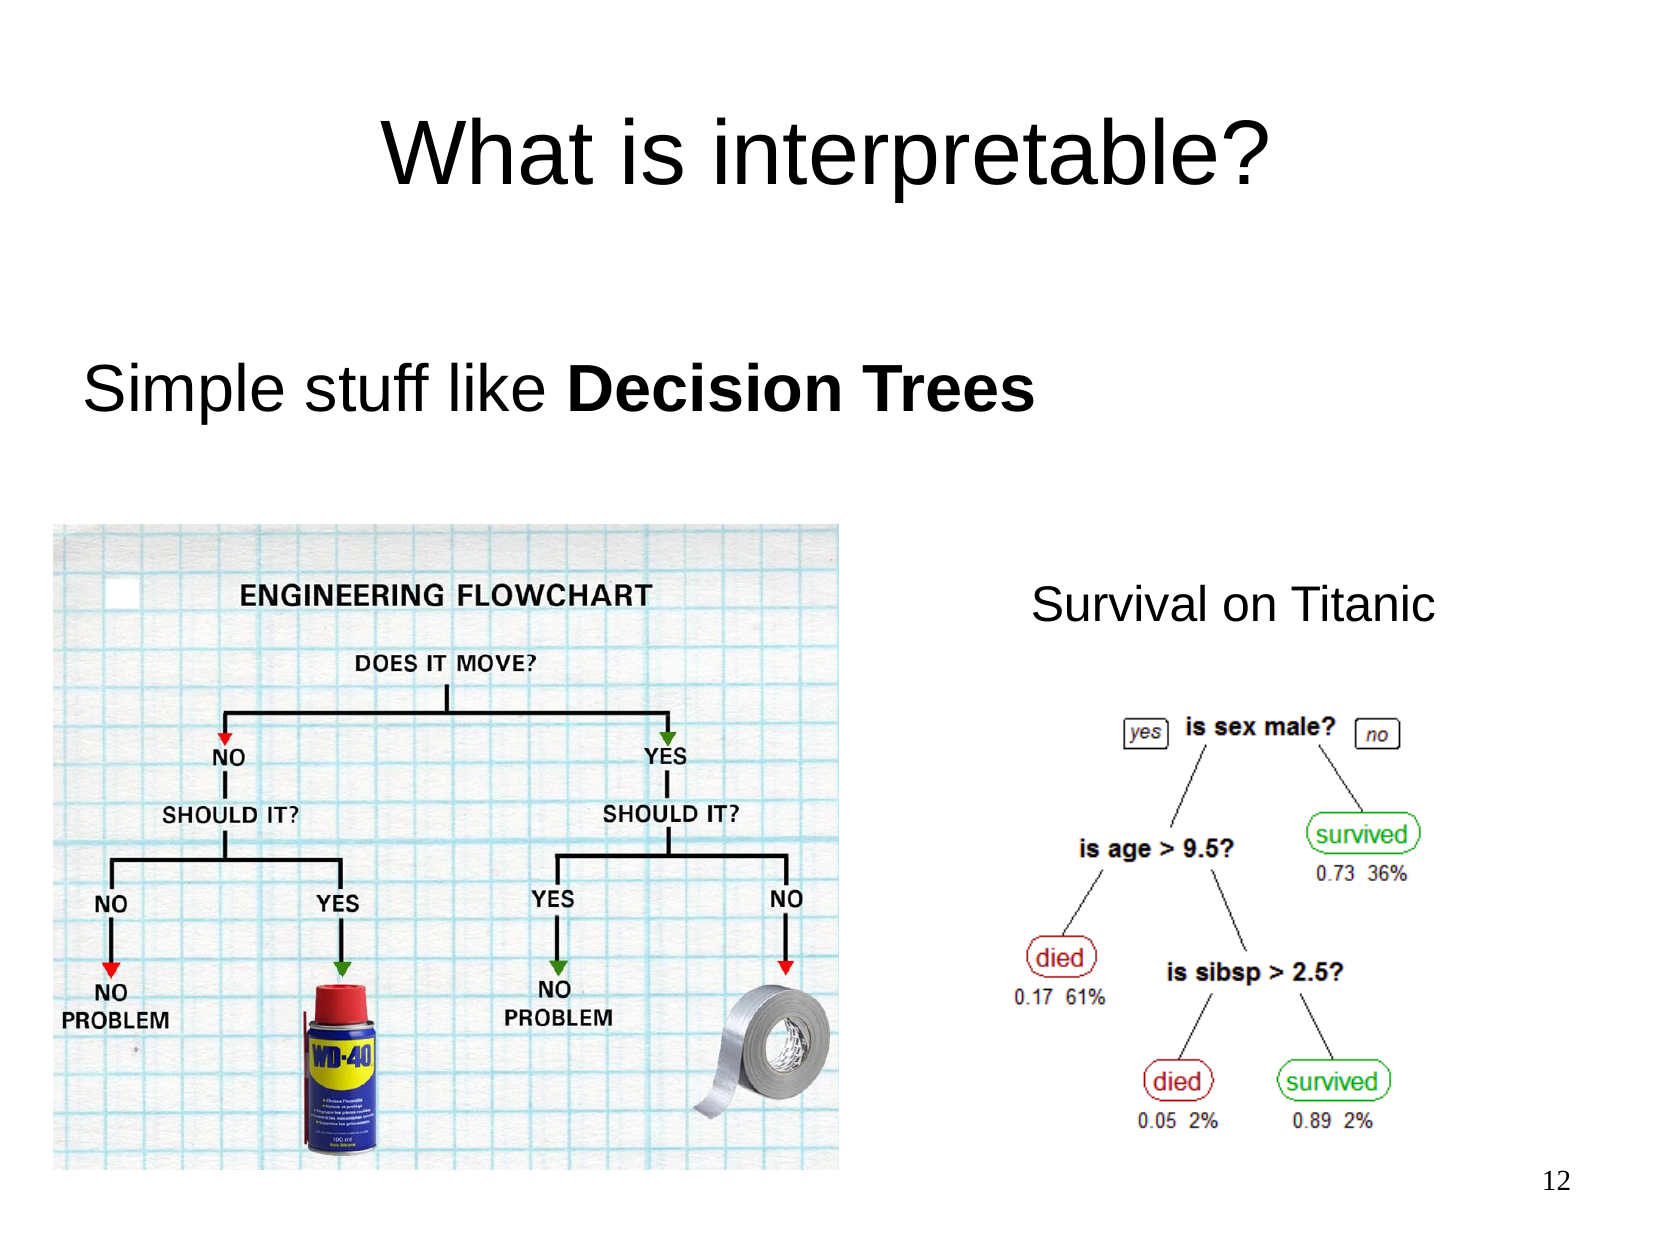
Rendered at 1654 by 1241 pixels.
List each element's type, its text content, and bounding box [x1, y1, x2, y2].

picture [53, 524, 839, 1171]
subtitle Simple stuff like Decision Trees [82, 290, 1571, 1010]
title What is interpretable? [82, 49, 1571, 257]
text_box Survival on Titanic [897, 529, 1570, 680]
picture [947, 1010, 1510, 1155]
